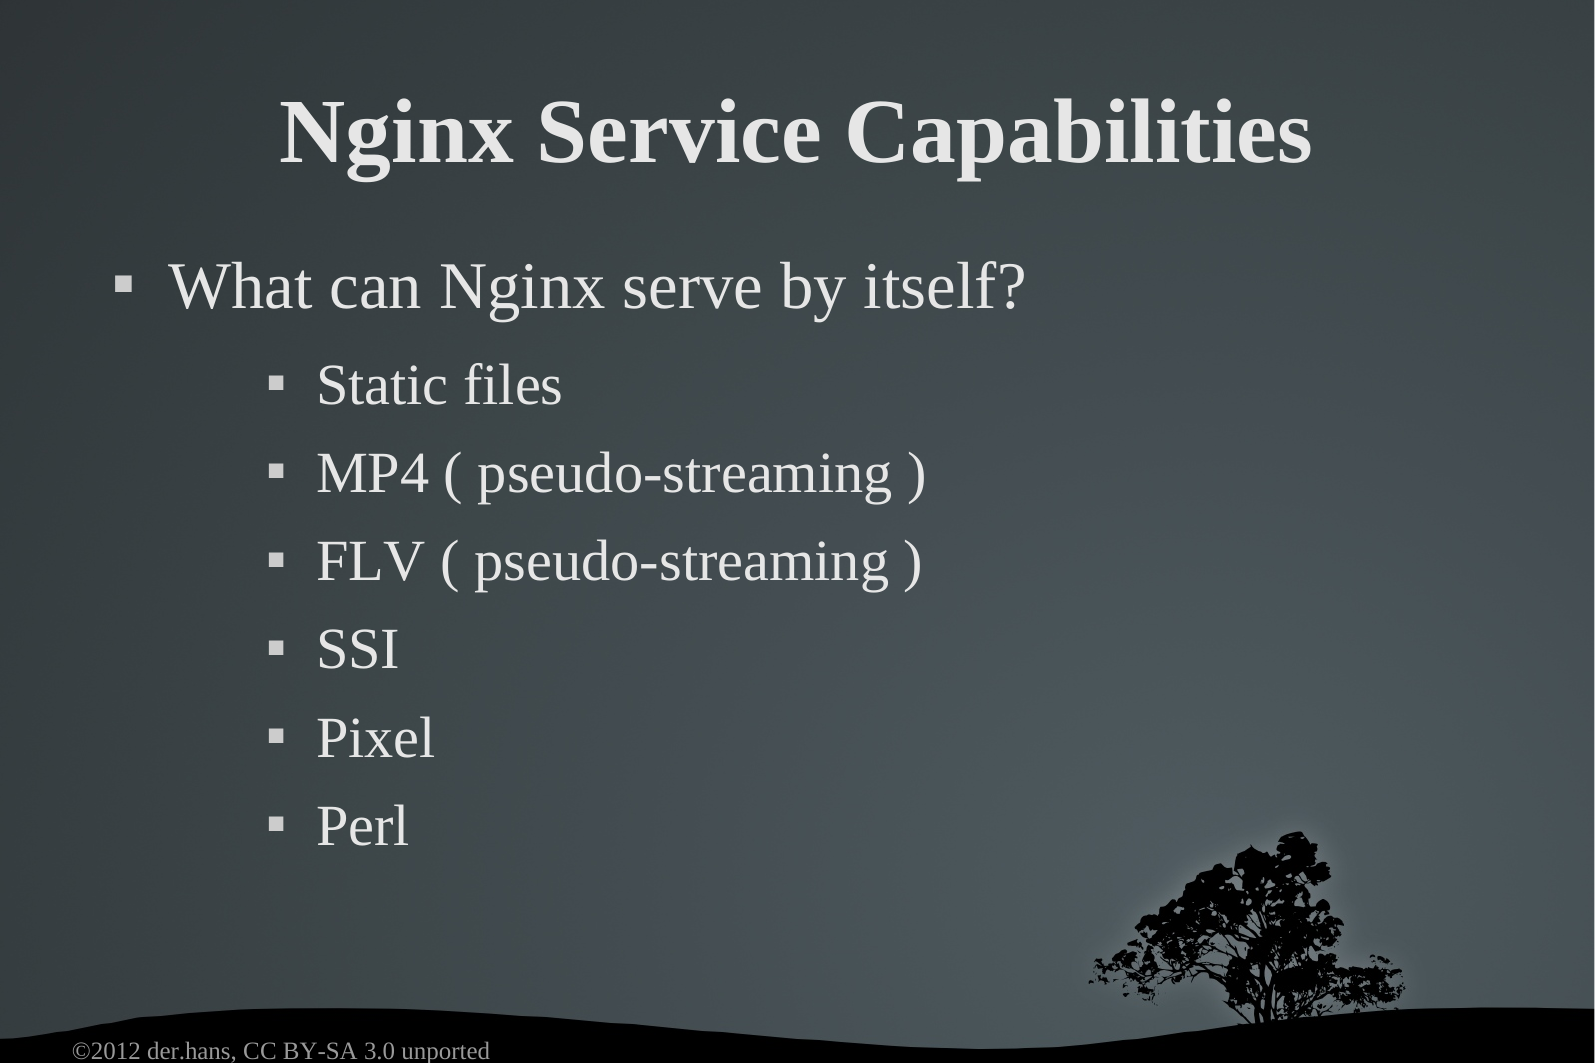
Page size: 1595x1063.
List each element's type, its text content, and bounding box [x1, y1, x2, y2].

picture [430, 1049, 435, 1058]
title Nginx Service Capabilities [79, 49, 1515, 213]
picture [0, 0, 1595, 1063]
list What can Nginx serve by itself? Static files MP4 ( pseudo-streaming ) FLV ( pseudo-streaming ) SSI Pixel Perl [79, 248, 1515, 936]
